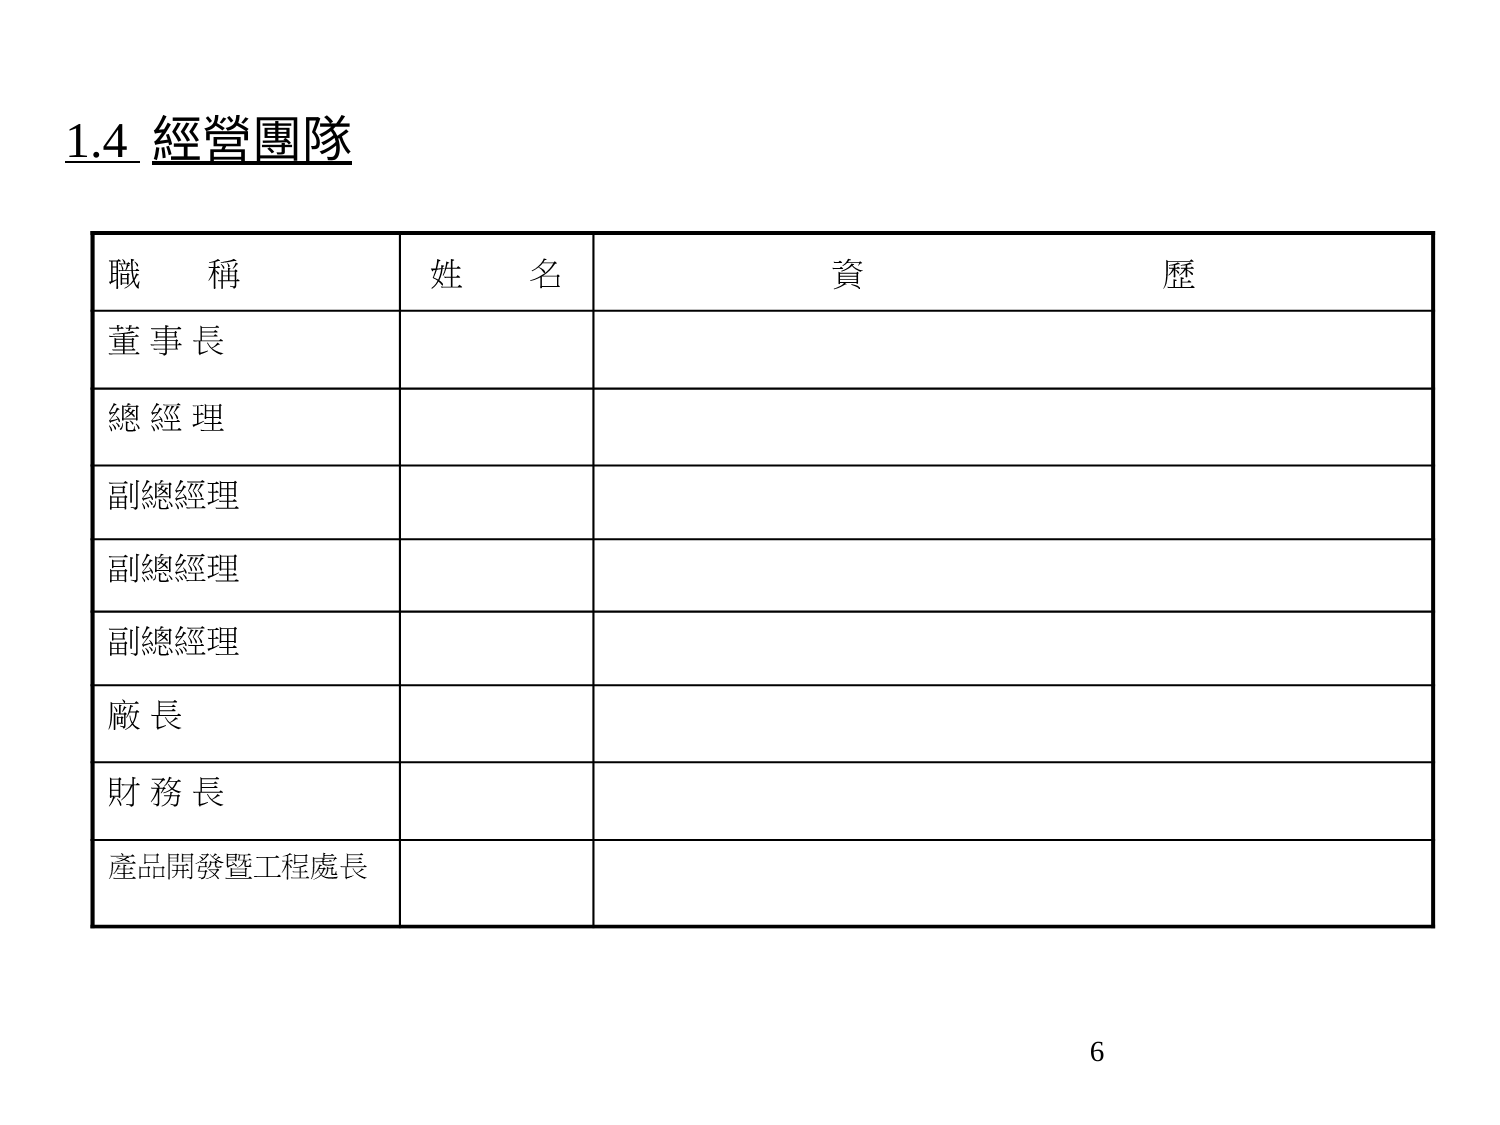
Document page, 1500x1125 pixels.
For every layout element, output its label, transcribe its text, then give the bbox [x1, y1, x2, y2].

text_box 1.4 經營團隊 [50, 99, 651, 175]
text_box 6 [1074, 1025, 1388, 1101]
picture [88, 231, 1436, 929]
